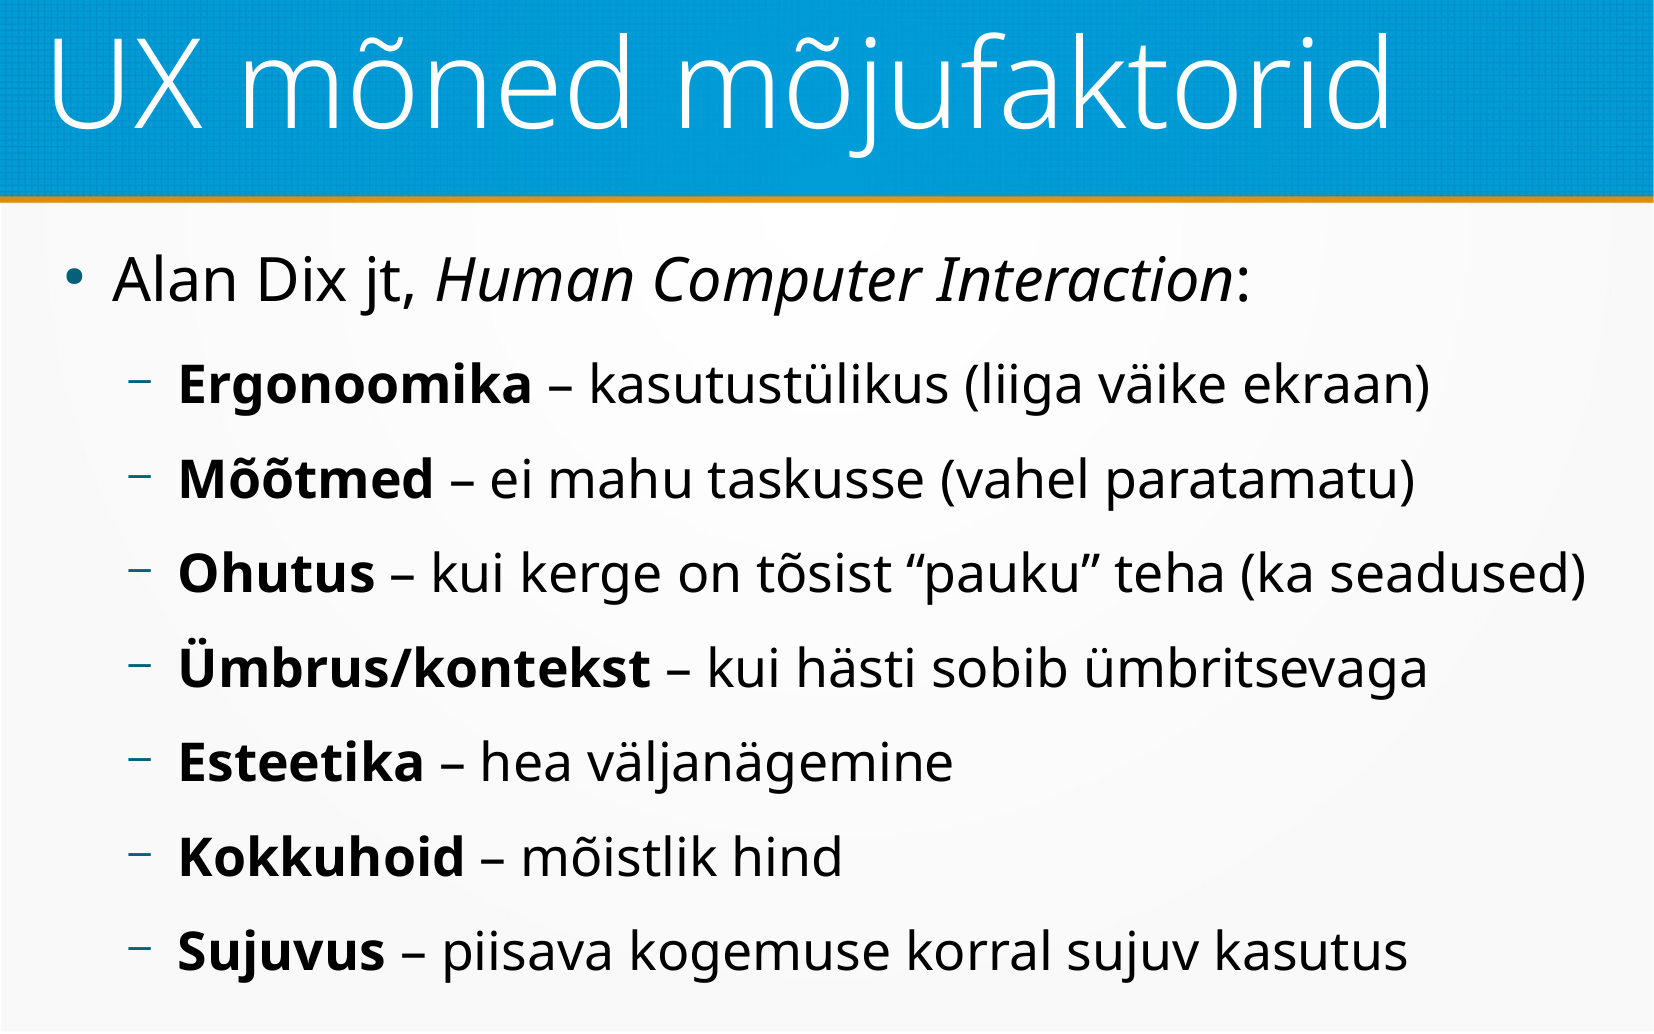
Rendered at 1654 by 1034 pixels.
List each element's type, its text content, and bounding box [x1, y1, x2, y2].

list Alan Dix jt, Human Computer Interaction: Ergonoomika – kasutustülikus (liiga väike ekraan) Mõõtmed – ei mahu taskusse (vahel paratamatu) Ohutus – kui kerge on tõsist “pauku” teha (ka seadused) Ümbrus/kontekst – kui hästi sobib ümbritsevaga Esteetika – hea väljanägemine Kokkuhoid – mõistlik hind Sujuvus – piisava kogemuse korral sujuv kasutus [47, 236, 1607, 1002]
picture [0, 195, 1654, 1034]
title UX mõned mõjufaktorid [43, 0, 1619, 166]
